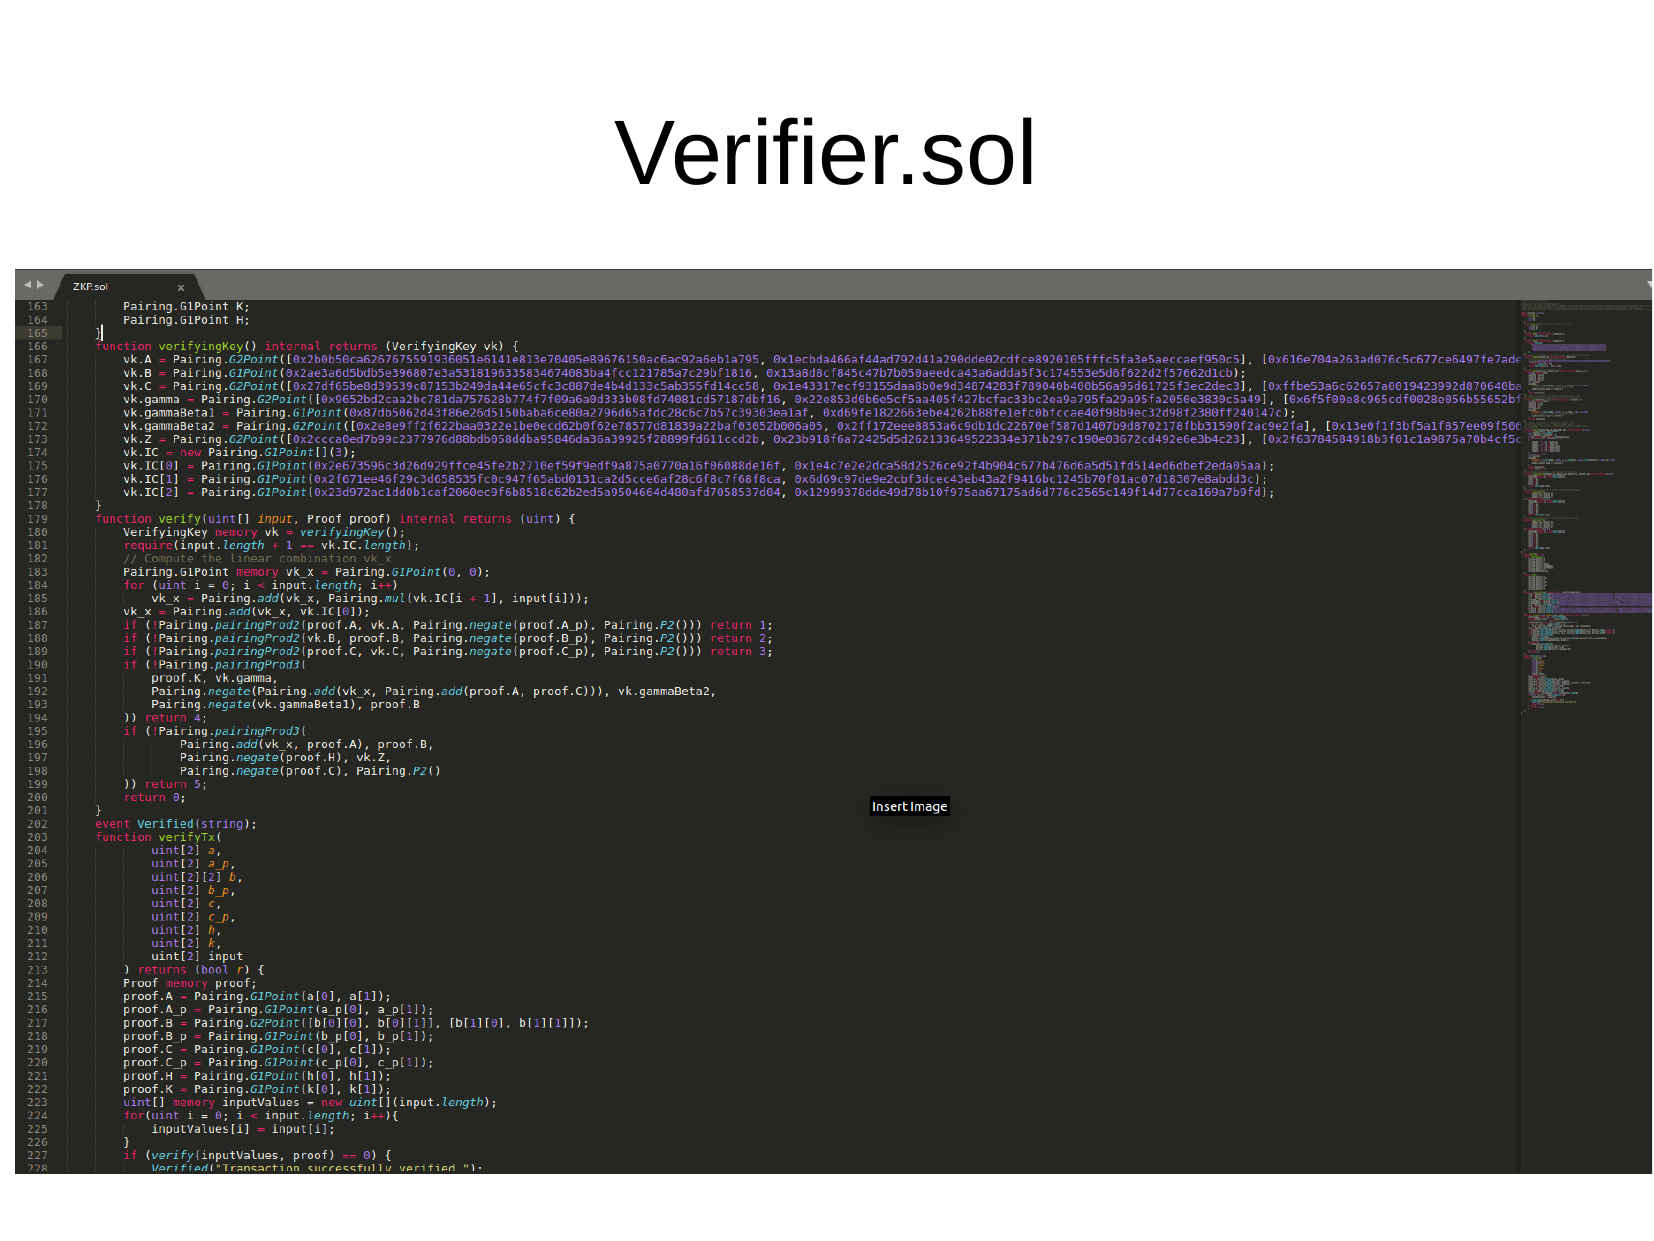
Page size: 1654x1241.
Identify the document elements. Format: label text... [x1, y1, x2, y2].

title Verifier.sol [82, 49, 1571, 257]
picture [15, 269, 1653, 1174]
